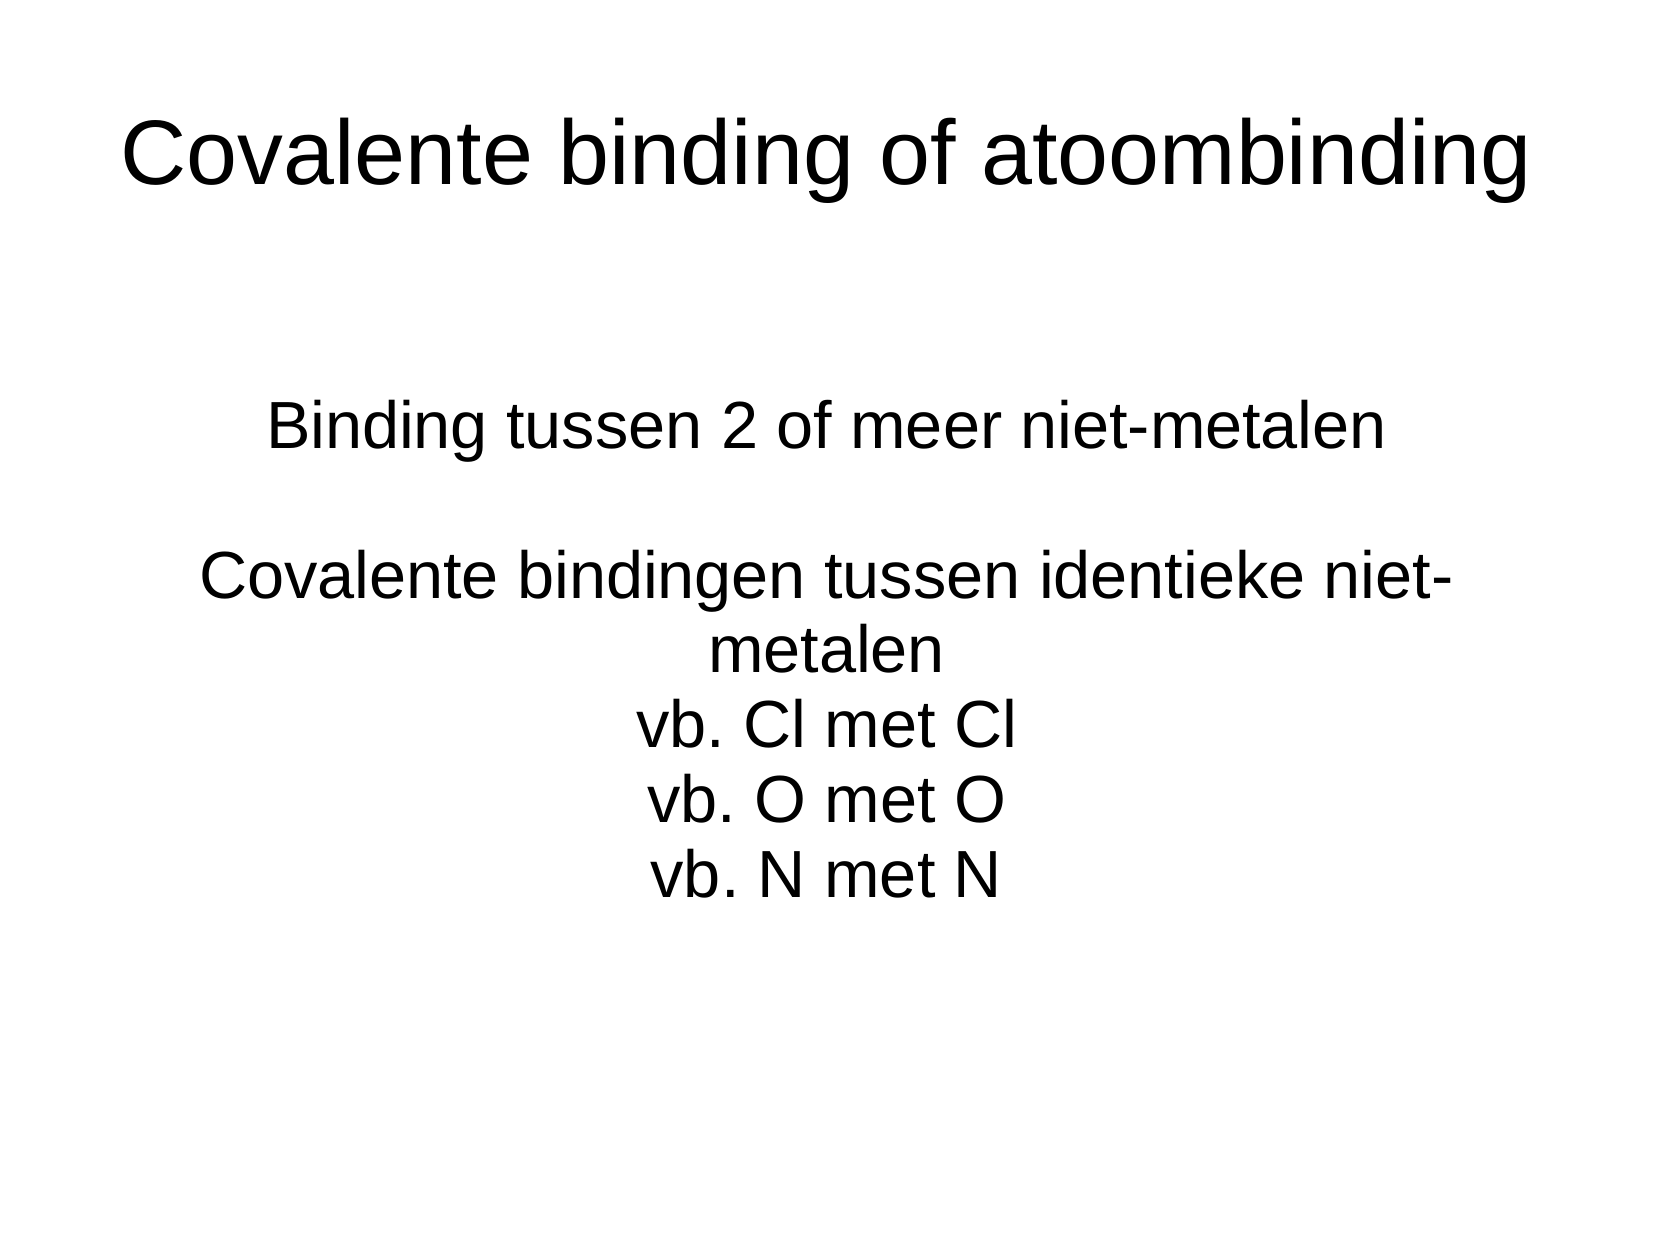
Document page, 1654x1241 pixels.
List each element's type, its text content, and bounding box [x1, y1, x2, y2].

subtitle Binding tussen 2 of meer niet-metalen Covalente bindingen tussen identieke niet-metalen vb. Cl met Cl vb. O met O vb. N met N [82, 290, 1571, 1010]
title Covalente binding of atoombinding [82, 49, 1571, 257]
